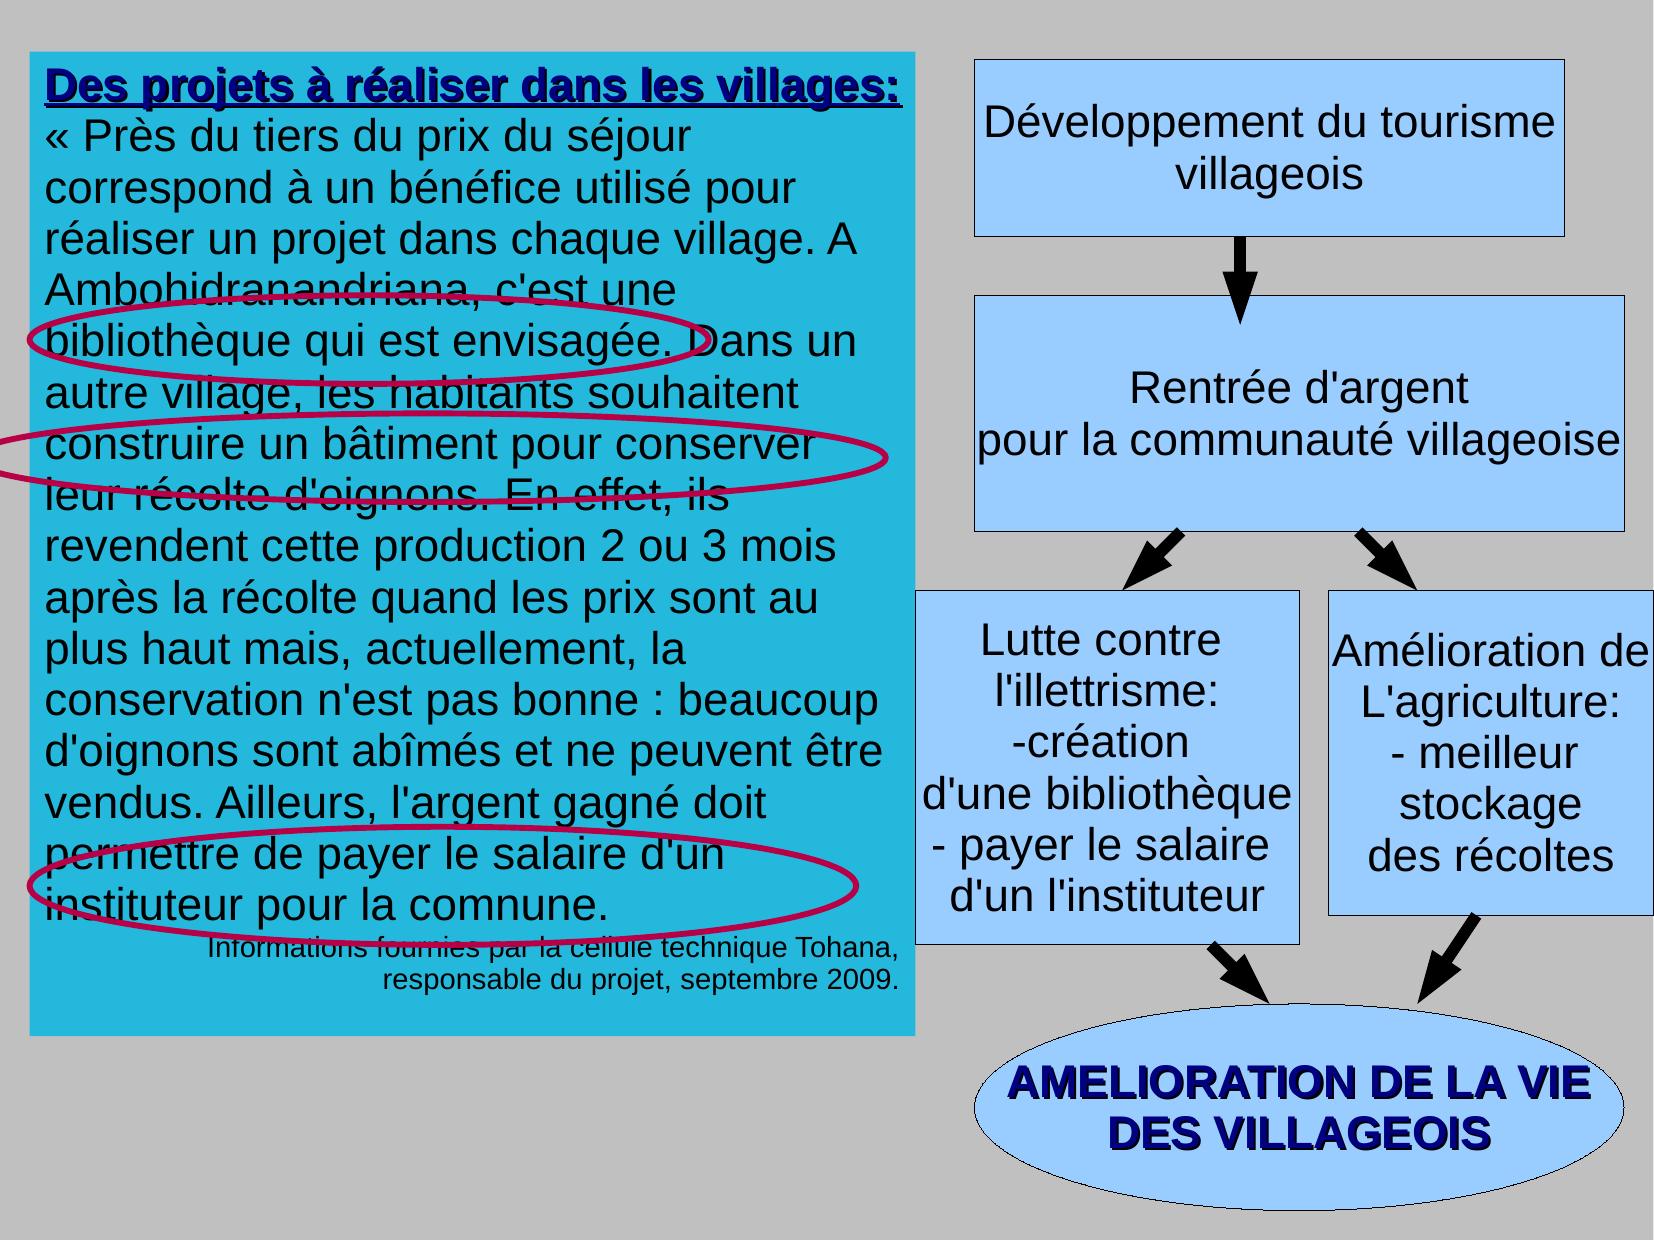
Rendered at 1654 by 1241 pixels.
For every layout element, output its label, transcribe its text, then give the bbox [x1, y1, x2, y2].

text_box Lutte contre l'illettrisme: -création d'une bibliothèque - payer le salaire d'un l'instituteur [915, 590, 1300, 945]
text_box Des projets à réaliser dans les villages: « Près du tiers du prix du séjour correspond à un bénéfice utilisé pour réaliser un projet dans chaque village. A Ambohidranandriana, c'est une bibliothèque qui est envisagée. Dans un autre village, les habitants souhaitent construire un bâtiment pour conserver leur récolte d'oignons. En effet, ils revendent cette production 2 ou 3 mois après la récolte quand les prix sont au plus haut mais, actuellement, la conservation n'est pas bonne : beaucoup d'oignons sont abîmés et ne peuvent être vendus. Ailleurs, l'argent gagné doit permettre de payer le salaire d'un instituteur pour la comnune. Informations fournies par la cellule technique Tohana, responsable du projet, septembre 2009. [33, 830, 853, 941]
text_box Des projets à réaliser dans les villages: « Près du tiers du prix du séjour correspond à un bénéfice utilisé pour réaliser un projet dans chaque village. A Ambohidranandriana, c'est une bibliothèque qui est envisagée. Dans un autre village, les habitants souhaitent construire un bâtiment pour conserver leur récolte d'oignons. En effet, ils revendent cette production 2 ou 3 mois après la récolte quand les prix sont au plus haut mais, actuellement, la conservation n'est pas bonne : beaucoup d'oignons sont abîmés et ne peuvent être vendus. Ailleurs, l'argent gagné doit permettre de payer le salaire d'un instituteur pour la comnune. Informations fournies par la cellule technique Tohana, responsable du projet, septembre 2009. [33, 299, 705, 380]
text_box Des projets à réaliser dans les villages: « Près du tiers du prix du séjour correspond à un bénéfice utilisé pour réaliser un projet dans chaque village. A Ambohidranandriana, c'est une bibliothèque qui est envisagée. Dans un autre village, les habitants souhaitent construire un bâtiment pour conserver leur récolte d'oignons. En effet, ils revendent cette production 2 ou 3 mois après la récolte quand les prix sont au plus haut mais, actuellement, la conservation n'est pas bonne : beaucoup d'oignons sont abîmés et ne peuvent être vendus. Ailleurs, l'argent gagné doit permettre de payer le salaire d'un instituteur pour la comnune. Informations fournies par la cellule technique Tohana, responsable du projet, septembre 2009. [29, 51, 916, 1034]
text_box Des projets à réaliser dans les villages: « Près du tiers du prix du séjour correspond à un bénéfice utilisé pour réaliser un projet dans chaque village. A Ambohidranandriana, c'est une bibliothèque qui est envisagée. Dans un autre village, les habitants souhaitent construire un bâtiment pour conserver leur récolte d'oignons. En effet, ils revendent cette production 2 ou 3 mois après la récolte quand les prix sont au plus haut mais, actuellement, la conservation n'est pas bonne : beaucoup d'oignons sont abîmés et ne peuvent être vendus. Ailleurs, l'argent gagné doit permettre de payer le salaire d'un instituteur pour la comnune. Informations fournies par la cellule technique Tohana, responsable du projet, septembre 2009. [29, 417, 882, 499]
text_box Développement du tourisme villageois [974, 59, 1565, 237]
text_box Amélioration de L'agriculture: - meilleur stockage des récoltes [1328, 590, 1654, 916]
text_box Rentrée d'argent pour la communauté villageoise [974, 295, 1625, 532]
text_box AMELIORATION DE LA VIE DES VILLAGEOIS [974, 1003, 1625, 1211]
